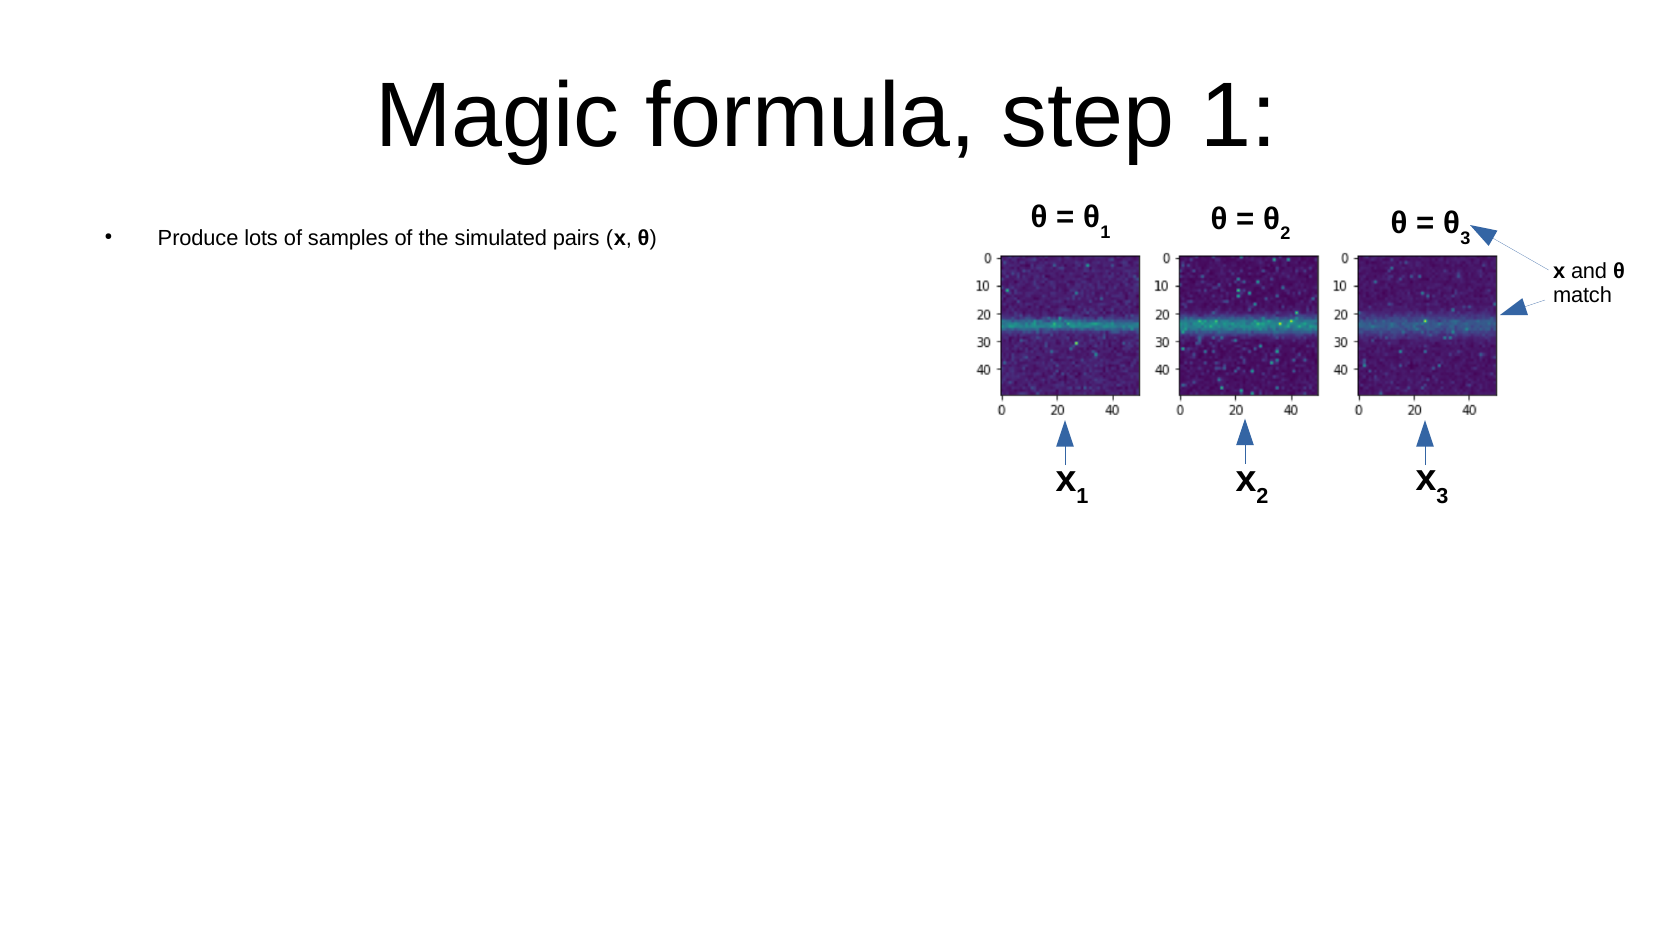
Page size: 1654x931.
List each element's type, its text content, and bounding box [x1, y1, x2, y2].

text_box θ = θ3 [1305, 198, 1546, 271]
text_box x2 [1220, 450, 1291, 526]
text_box x1 [1040, 450, 1111, 526]
text_box x3 [1400, 449, 1471, 525]
text_box θ = θ1 [945, 192, 1156, 256]
title Magic formula, step 1: [82, 37, 1571, 193]
text_box x and θ match [1538, 251, 1654, 342]
list Produce lots of samples of the simulated pairs (x, θ) [86, 225, 961, 871]
picture [960, 256, 1516, 425]
text_box θ = θ2 [1156, 193, 1366, 256]
